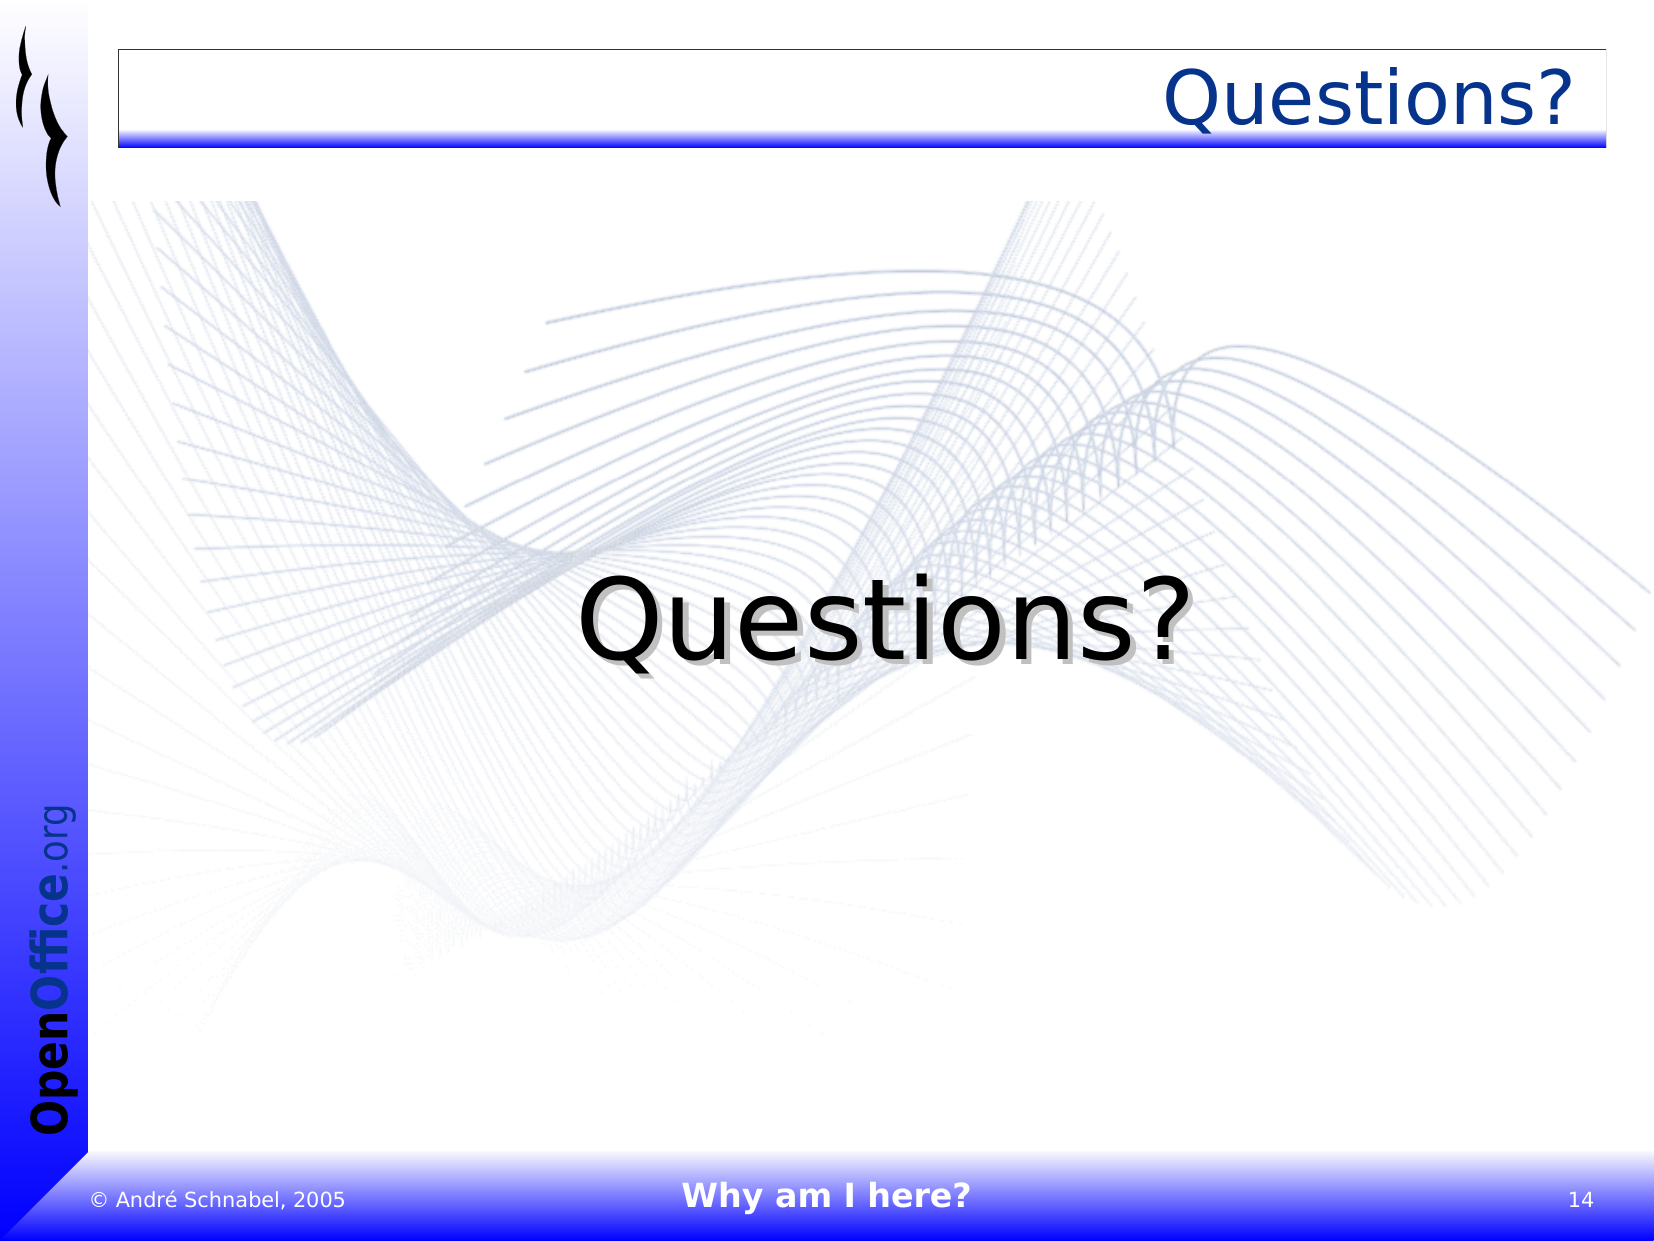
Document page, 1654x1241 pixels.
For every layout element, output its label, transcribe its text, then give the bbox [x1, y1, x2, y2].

title Questions? [118, 49, 1607, 148]
text_box Questions? [566, 552, 1206, 688]
